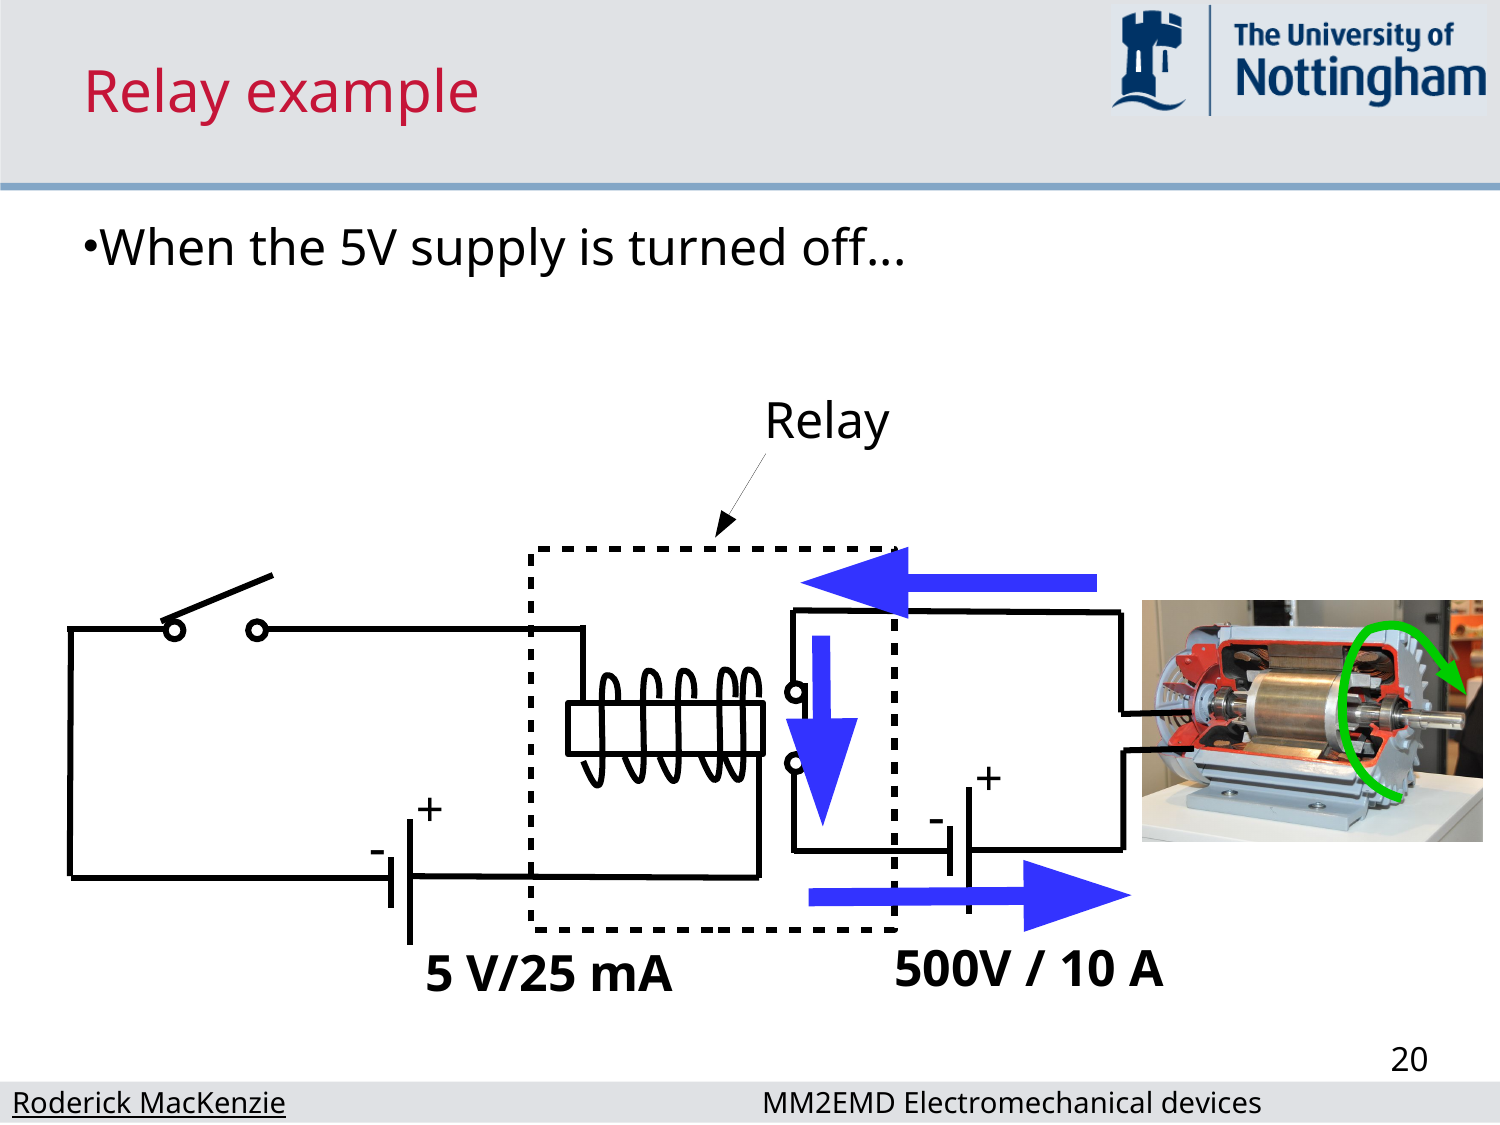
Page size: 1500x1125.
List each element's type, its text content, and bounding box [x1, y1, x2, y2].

text_box - [913, 775, 960, 851]
text_box <number> [1375, 1030, 1500, 1101]
title Relay example [69, 37, 1307, 143]
text_box + [400, 769, 459, 845]
text_box 5 V/25 mA [410, 933, 727, 1009]
text_box - [354, 807, 401, 883]
picture [1111, 4, 1487, 116]
text_box 500V / 10 A [879, 929, 1232, 1005]
picture [1142, 600, 1483, 842]
text_box When the 5V supply is turned off... [67, 207, 1153, 502]
text_box + [959, 737, 1019, 813]
text_box Relay [732, 381, 1071, 637]
